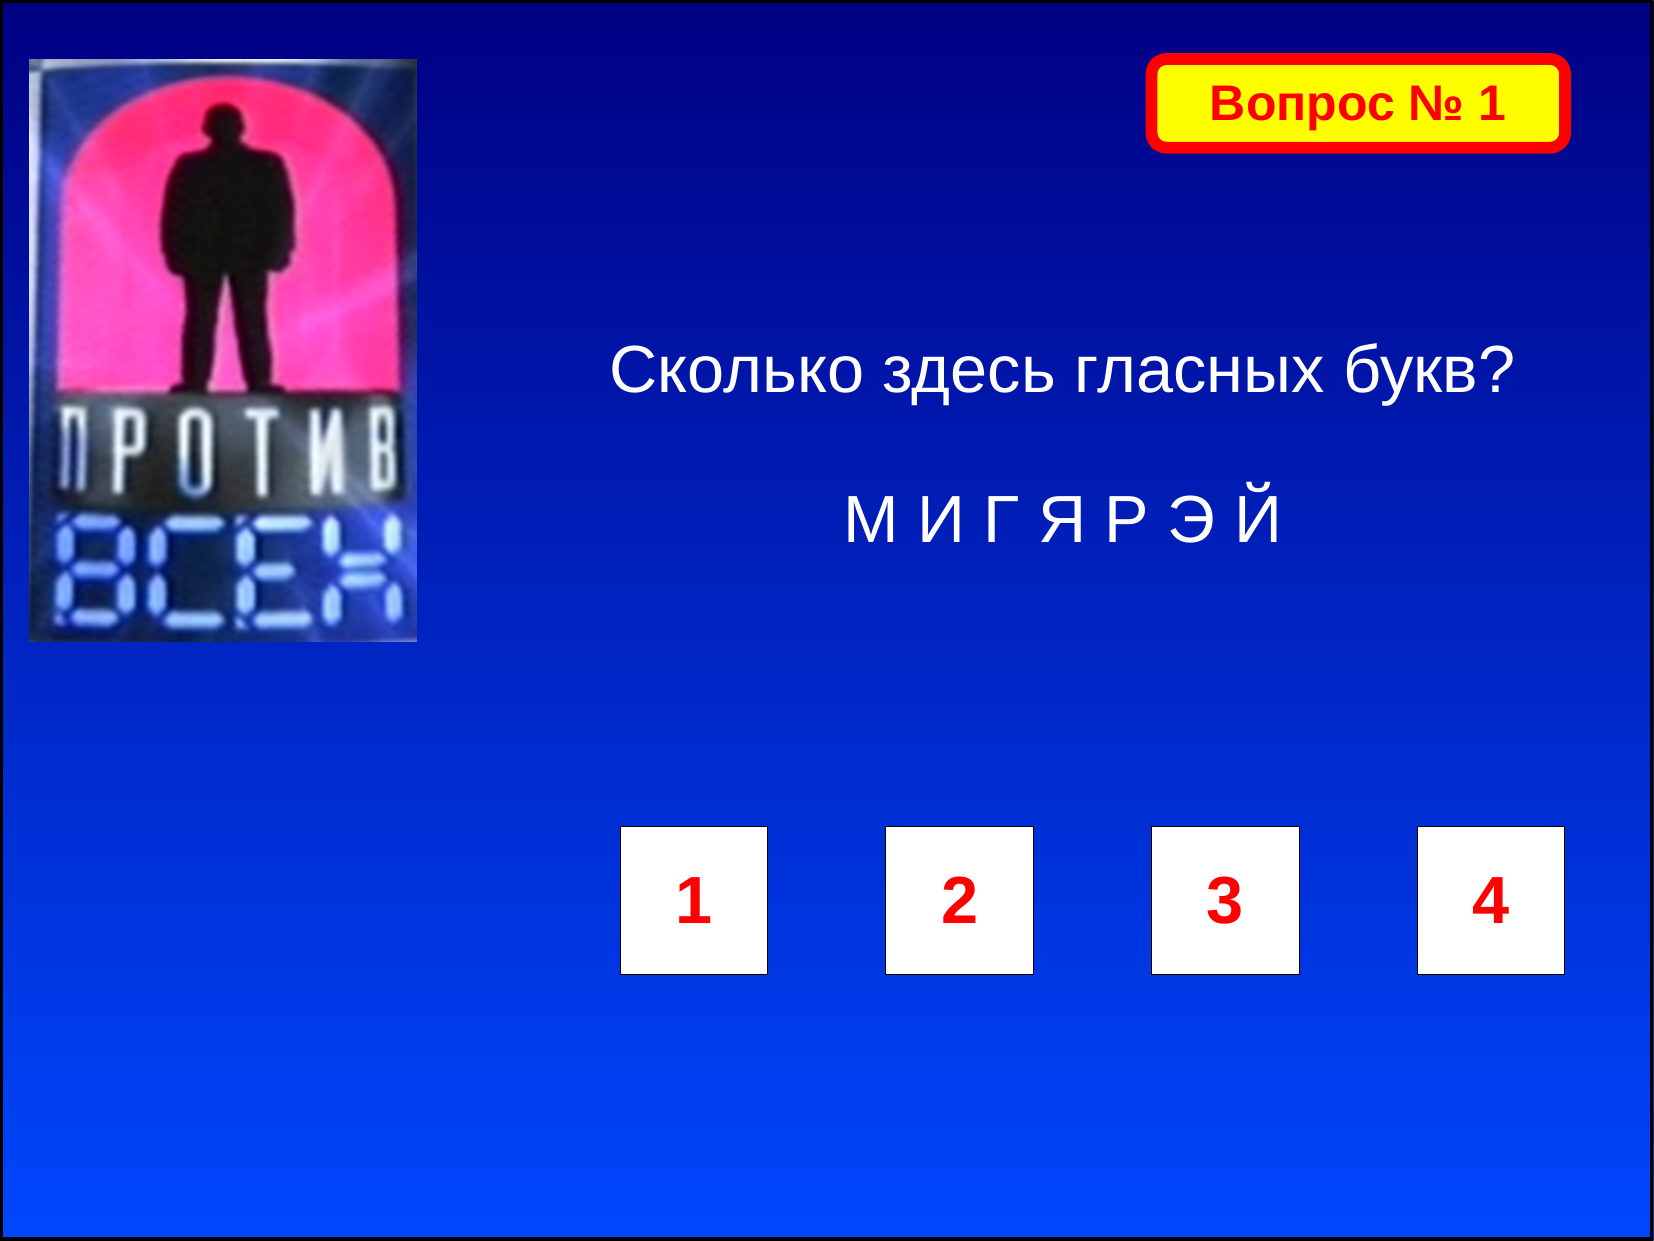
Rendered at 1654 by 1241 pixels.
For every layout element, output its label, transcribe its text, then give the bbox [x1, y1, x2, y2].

text_box 1 [620, 826, 768, 975]
text_box Сколько здесь гласных букв? М И Г Я Р Э Й [561, 324, 1565, 564]
text_box 2 [885, 826, 1034, 975]
text_box [0, 0, 1654, 1241]
text_box Вопрос № 1 [1151, 59, 1566, 148]
text_box 3 [1151, 826, 1300, 975]
text_box 4 [1417, 826, 1565, 975]
picture [29, 59, 417, 642]
